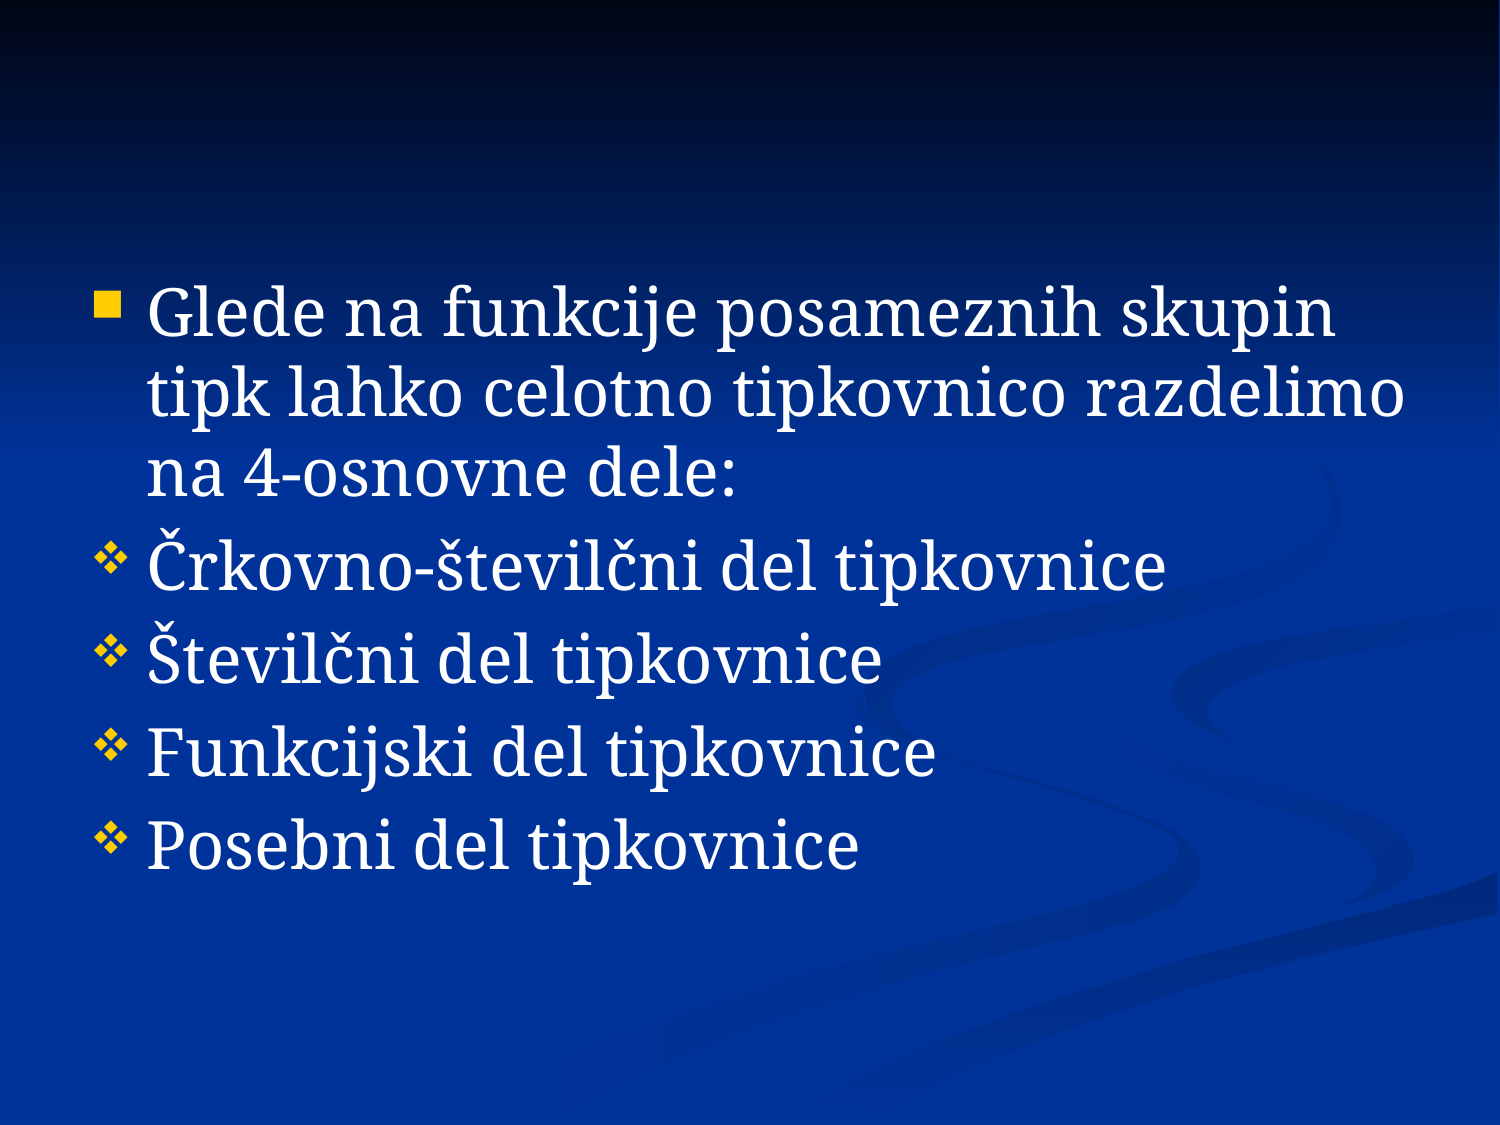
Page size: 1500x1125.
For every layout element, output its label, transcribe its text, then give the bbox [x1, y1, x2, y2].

list Glede na funkcije posameznih skupin tipk lahko celotno tipkovnico razdelimo na 4-osnovne dele: Črkovno-številčni del tipkovnice Številčni del tipkovnice Funkcijski del tipkovnice Posebni del tipkovnice [75, 262, 1425, 1005]
